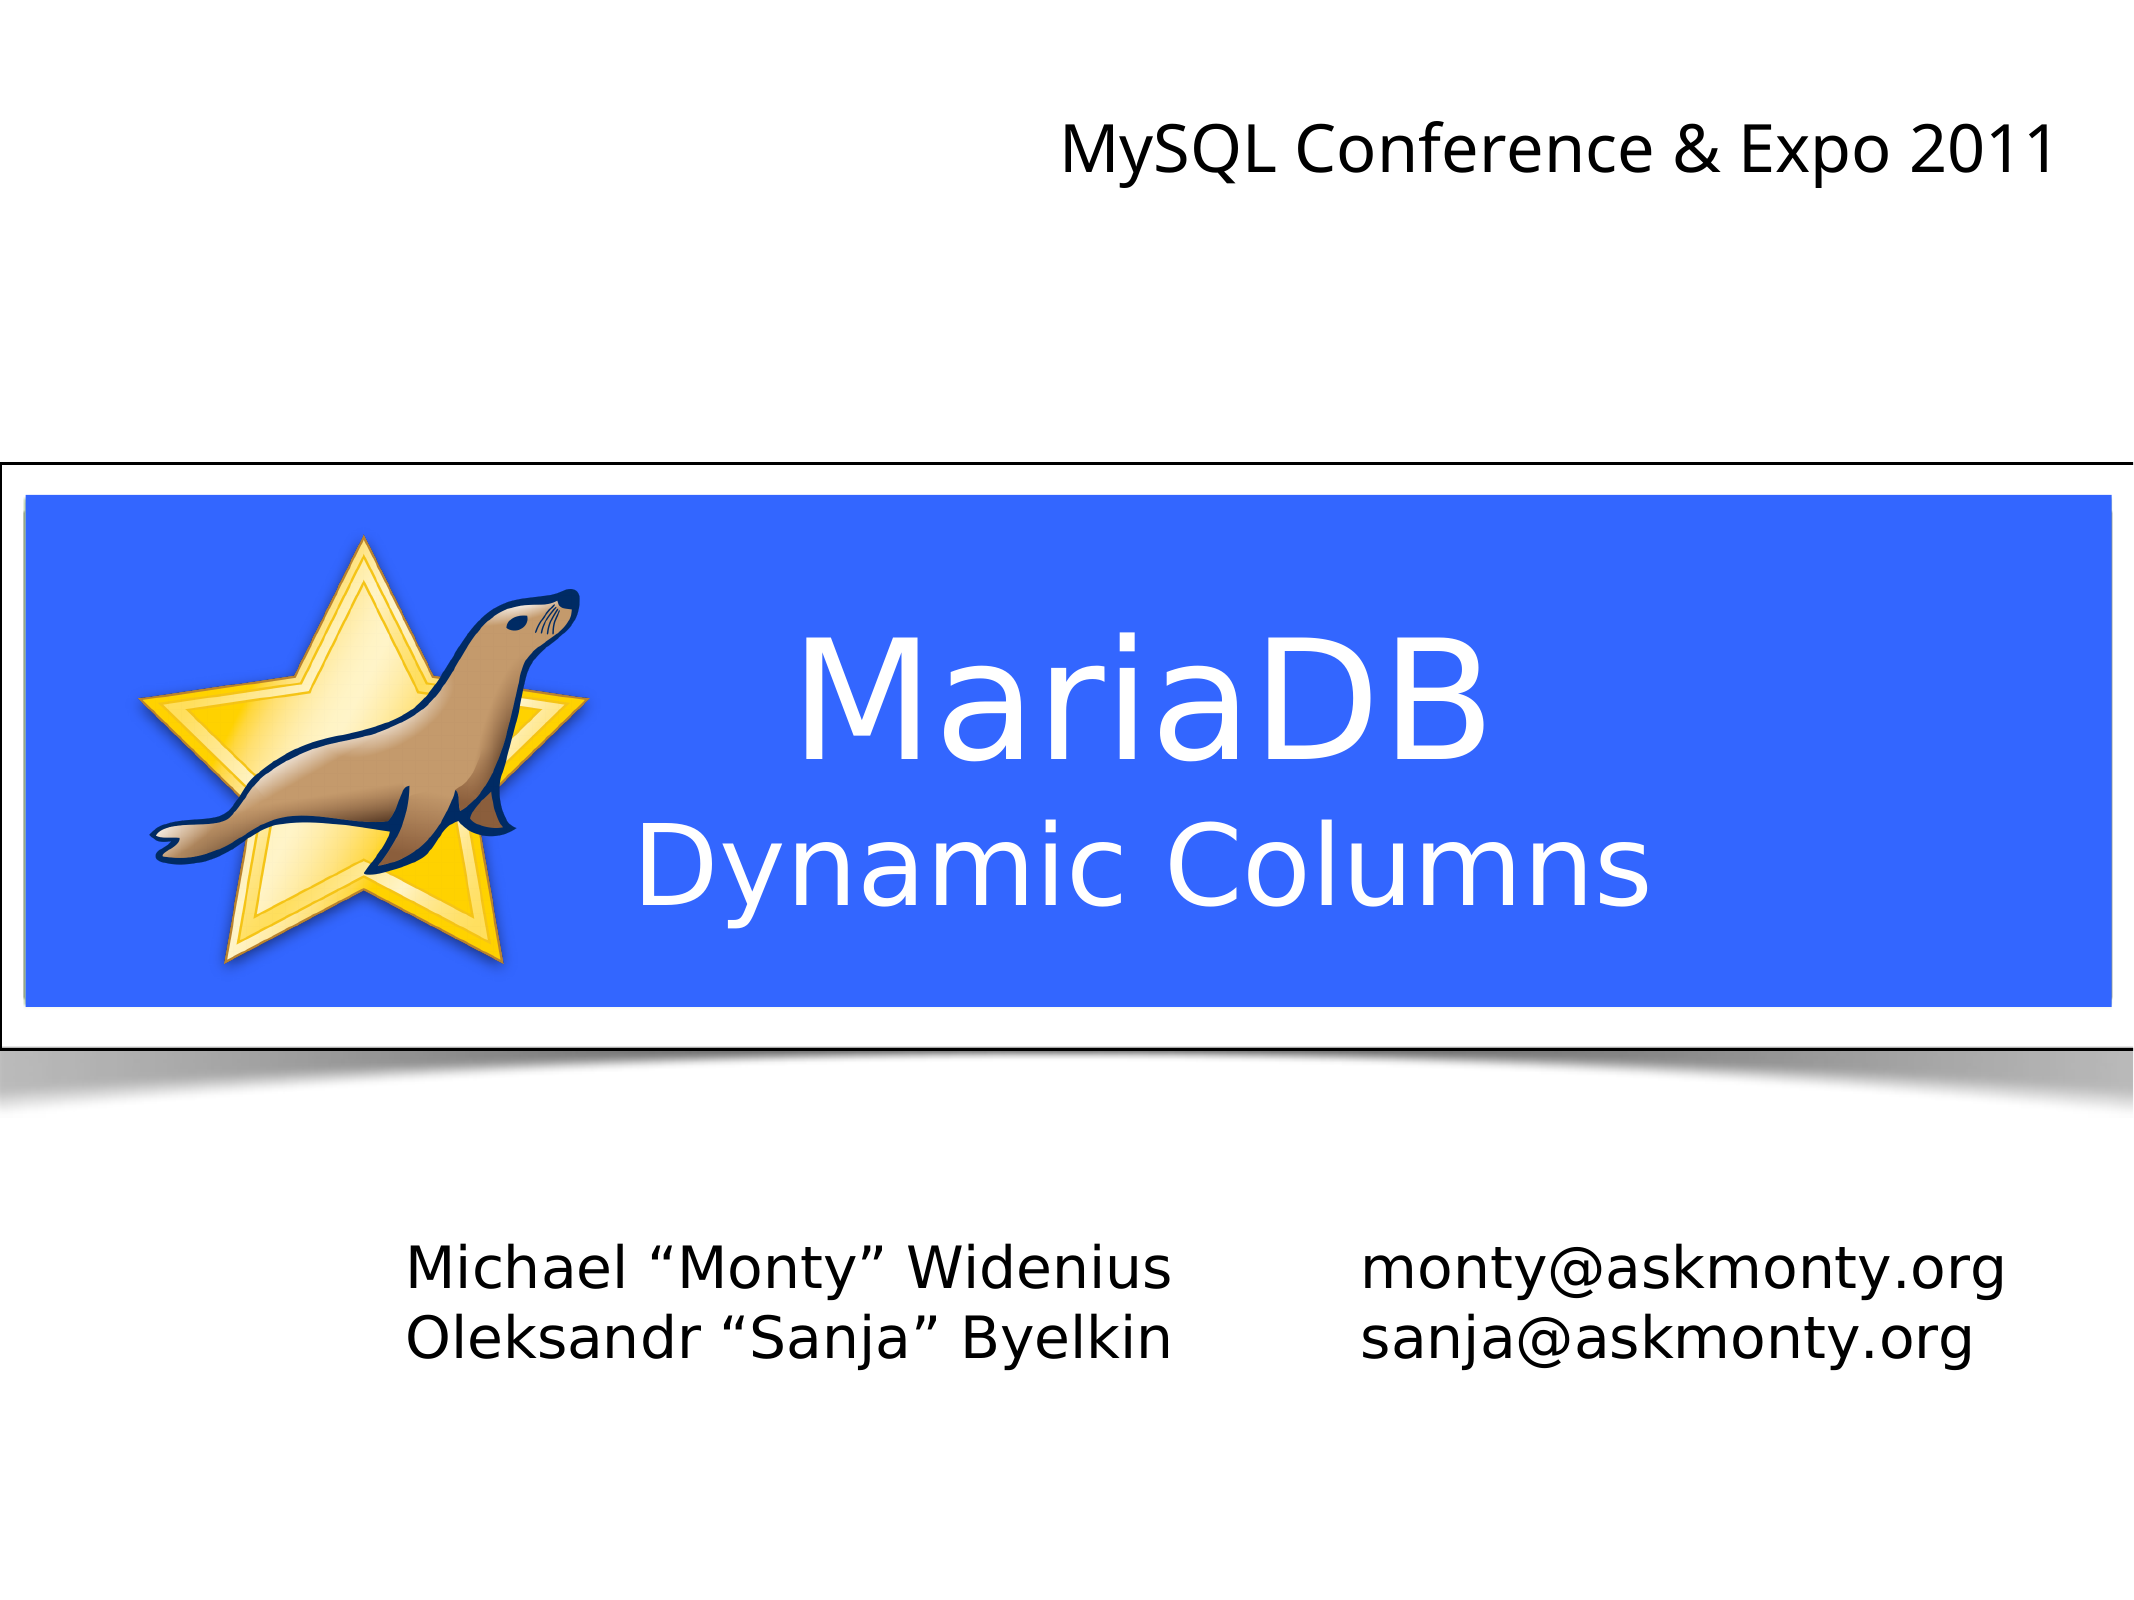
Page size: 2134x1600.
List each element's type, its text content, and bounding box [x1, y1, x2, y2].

text_box Michael “Monty” Widenius monty@askmonty.org Oleksandr “Sanja” Byelkin sanja@askmonty.org [390, 1222, 2015, 1448]
picture [0, 1051, 2134, 1600]
title MySQL Conference & Expo 2011 [372, 101, 2079, 192]
picture [0, 0, 2134, 462]
text_box MariaDB Dynamic Columns [618, 585, 1670, 1015]
picture [2, 465, 2134, 1048]
